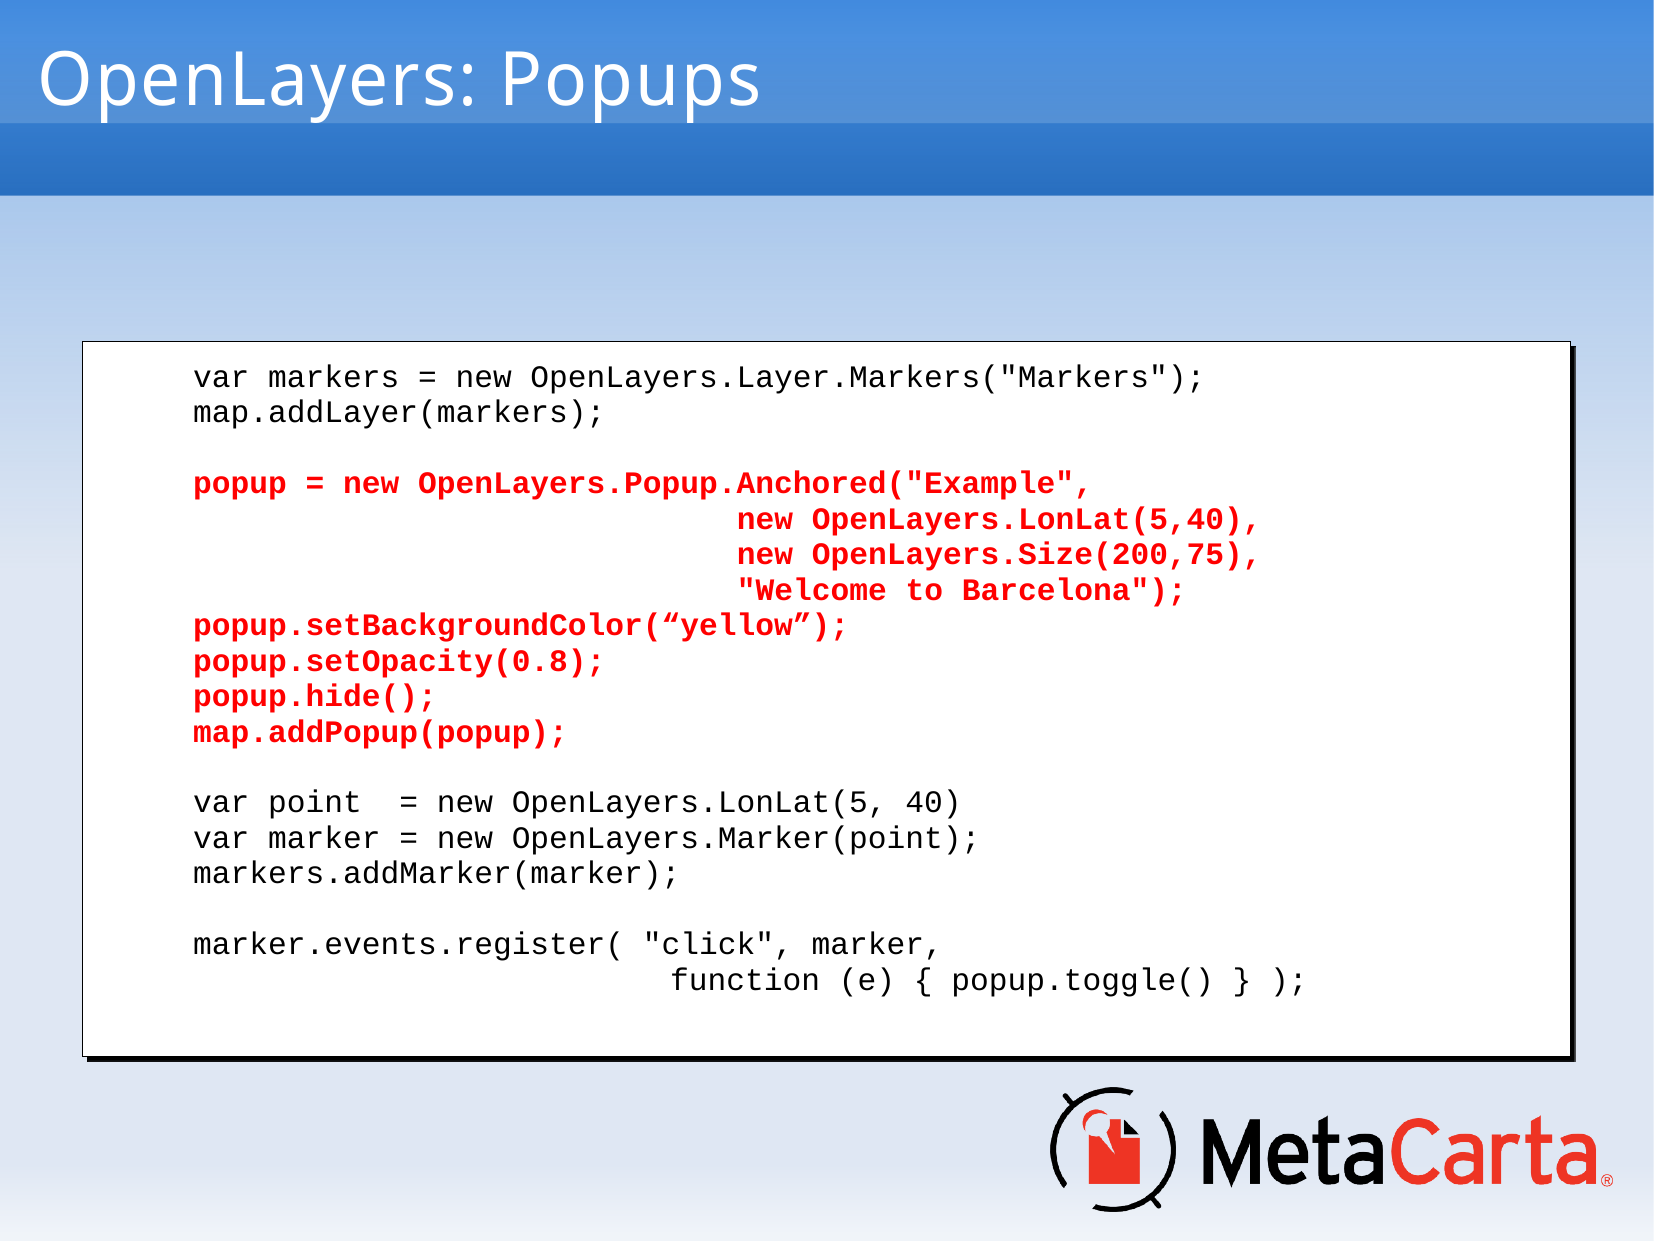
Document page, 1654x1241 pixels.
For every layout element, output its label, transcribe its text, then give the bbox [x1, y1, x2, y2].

title OpenLayers: Popups [37, 2, 1463, 151]
picture [0, 0, 1654, 1241]
subtitle var markers = new OpenLayers.Layer.Markers("Markers"); map.addLayer(markers); popup = new OpenLayers.Popup.Anchored("Example", new OpenLayers.LonLat(5,40), new OpenLayers.Size(200,75), "Welcome to Barcelona"); popup.setBackgroundColor(“yellow”); popup.setOpacity(0.8); popup.hide(); map.addPopup(popup); var point = new OpenLayers.LonLat(5, 40) var marker = new OpenLayers.Marker(point); markers.addMarker(marker); marker.events.register( "click", marker, function (e) { popup.toggle() } ); [82, 341, 1571, 1057]
